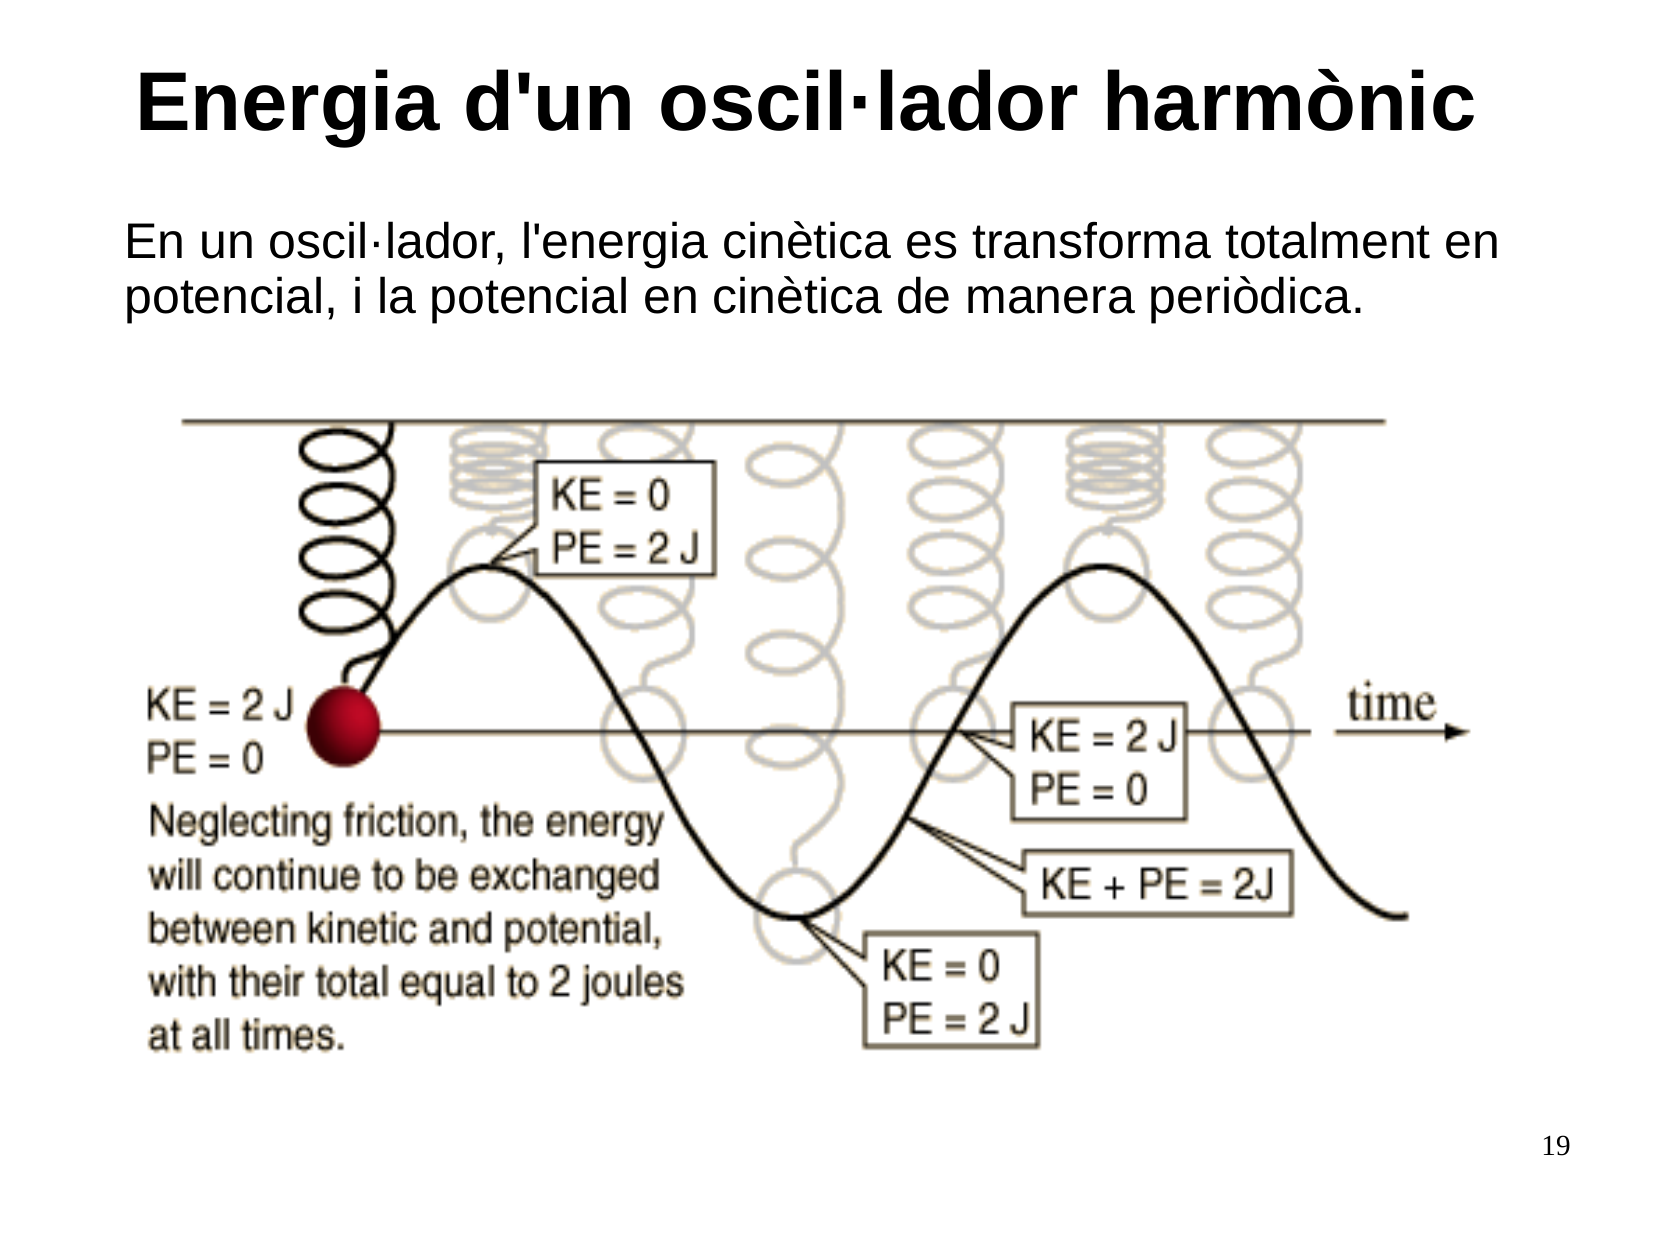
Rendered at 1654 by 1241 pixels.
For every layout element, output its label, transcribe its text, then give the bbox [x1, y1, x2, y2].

picture [124, 386, 1496, 1085]
text_box Energia d'un oscil·lador harmònic [120, 48, 1513, 156]
text_box En un oscil·lador, l'energia cinètica es transforma totalment en potencial, i la potencial en cinètica de manera periòdica. [109, 205, 1545, 332]
